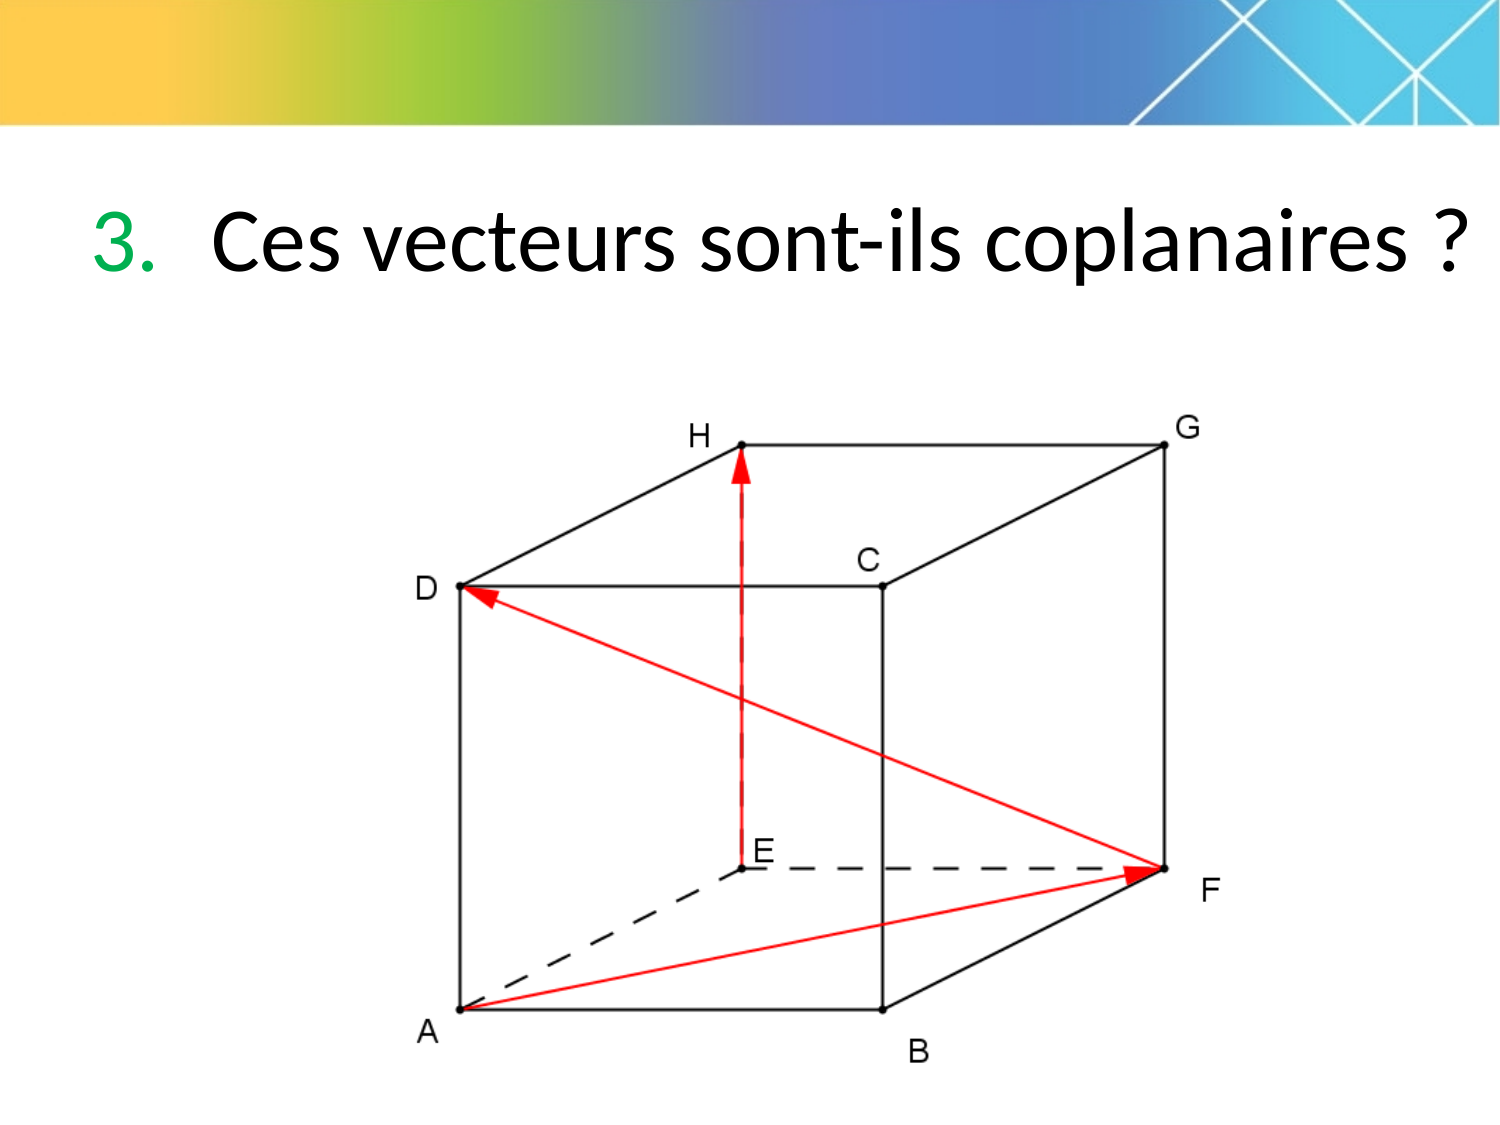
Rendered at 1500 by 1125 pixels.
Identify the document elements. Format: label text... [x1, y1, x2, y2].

picture [0, 0, 1500, 127]
picture [375, 374, 1254, 1077]
title Ces vecteurs sont-ils coplanaires ? [75, 163, 1500, 305]
